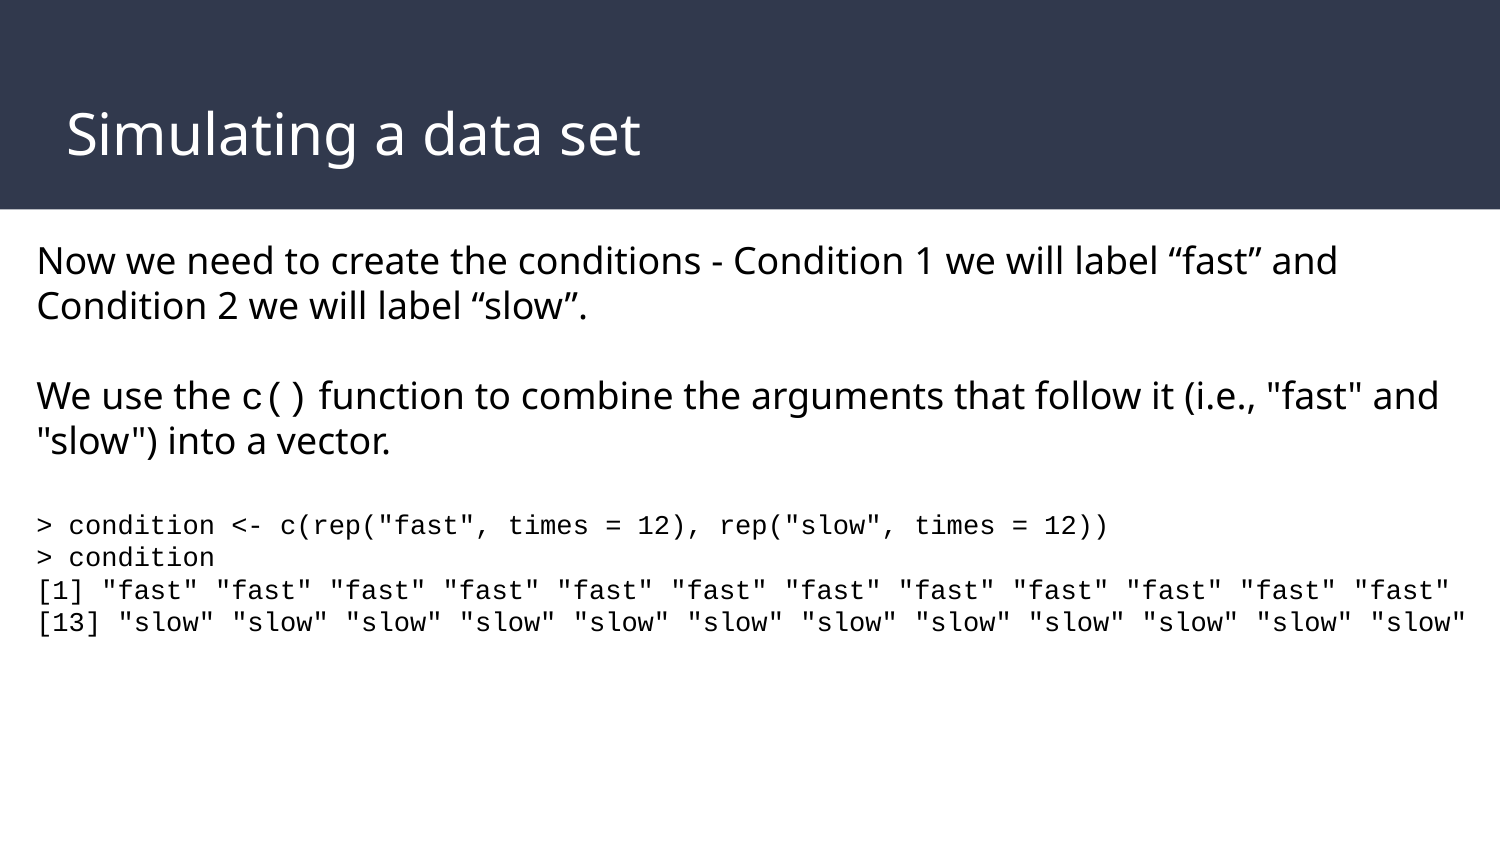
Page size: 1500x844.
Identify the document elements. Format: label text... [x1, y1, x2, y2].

text_box Now we need to create the conditions - Condition 1 we will label “fast” and Condition 2 we will label “slow”. We use the c() function to combine the arguments that follow it (i.e., "fast" and "slow") into a vector. > condition <- c(rep("fast", times = 12), rep("slow", times = 12)) > condition [1] "fast" "fast" "fast" "fast" "fast" "fast" "fast" "fast" "fast" "fast" "fast" "fast" [13] "slow" "slow" "slow" "slow" "slow" "slow" "slow" "slow" "slow" "slow" "slow" "slow" [21, 222, 1486, 827]
title Simulating a data set [51, 82, 1449, 185]
